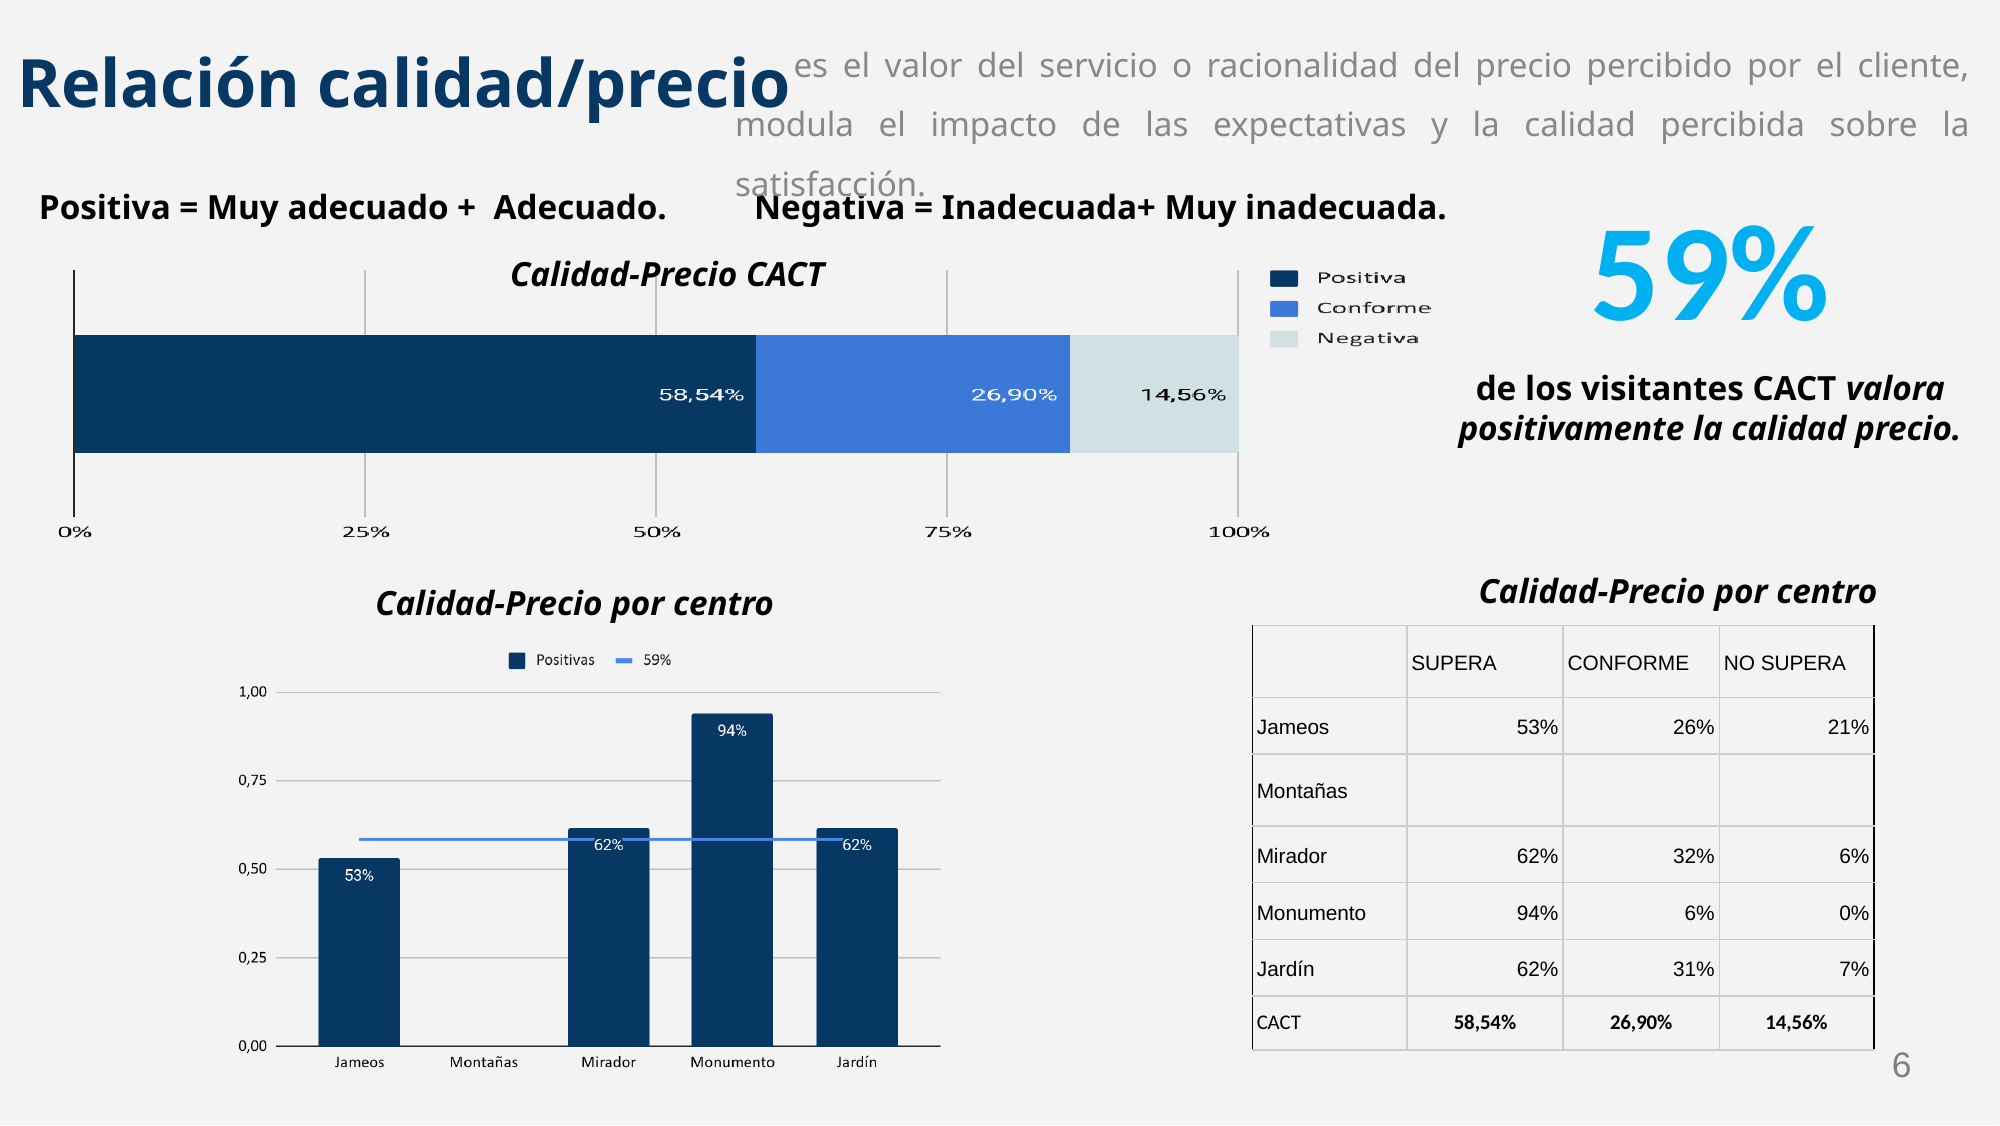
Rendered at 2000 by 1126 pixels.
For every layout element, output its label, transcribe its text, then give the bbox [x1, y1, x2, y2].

text_box de los visitantes CACT valora positivamente la calidad precio. [1421, 360, 2000, 575]
text_box Calidad-Precio CACT [438, 246, 896, 302]
table_cell 94% [1408, 883, 1562, 939]
table_header SUPERA [1408, 626, 1562, 697]
table_cell [1408, 755, 1562, 825]
table_header CONFORME [1564, 626, 1719, 697]
table_header NO SUPERA [1720, 626, 1873, 697]
table_cell 14,56% [1720, 997, 1873, 1049]
table_cell 53% [1408, 698, 1562, 753]
text_box es el valor del servicio o racionalidad del precio percibido por el cliente, modula el impacto de las expectativas y la calidad percibida sobre la satisfacción. [706, 23, 2000, 271]
table_cell 26% [1564, 698, 1719, 753]
table_cell Monumento [1253, 883, 1406, 939]
text_box Relación calidad/precio [0, 0, 1874, 121]
table_cell Montañas [1253, 755, 1406, 825]
table_cell 62% [1408, 827, 1562, 882]
text_box Positiva = Muy adecuado + Adecuado. Negativa = Inadecuada+ Muy inadecuada. [38, 164, 706, 248]
table_cell 26,90% [1564, 997, 1719, 1049]
table_cell 21% [1720, 698, 1873, 753]
table_cell Jardín [1253, 940, 1406, 995]
text_box Calidad-Precio por centro [346, 574, 804, 629]
text_box 59% [1558, 271, 1863, 358]
table_cell Mirador [1253, 827, 1406, 882]
table_cell 31% [1564, 940, 1719, 995]
table_header [1253, 626, 1406, 697]
table_cell 6% [1720, 827, 1873, 882]
table_cell 58,54% [1408, 997, 1562, 1049]
picture [50, 255, 1458, 556]
table_cell 0% [1720, 883, 1873, 939]
slide_number <number> [1462, 1033, 1930, 1094]
table_cell 32% [1564, 827, 1719, 882]
table_cell 62% [1408, 940, 1562, 995]
table_cell [1564, 755, 1719, 825]
table_cell CACT [1253, 997, 1406, 1049]
table_cell Jameos [1253, 698, 1406, 753]
picture [215, 629, 964, 1094]
text_box Calidad-Precio por centro [1449, 562, 1907, 619]
table_cell [1720, 755, 1873, 825]
table_cell 7% [1720, 940, 1873, 995]
table_cell 6% [1564, 883, 1719, 939]
